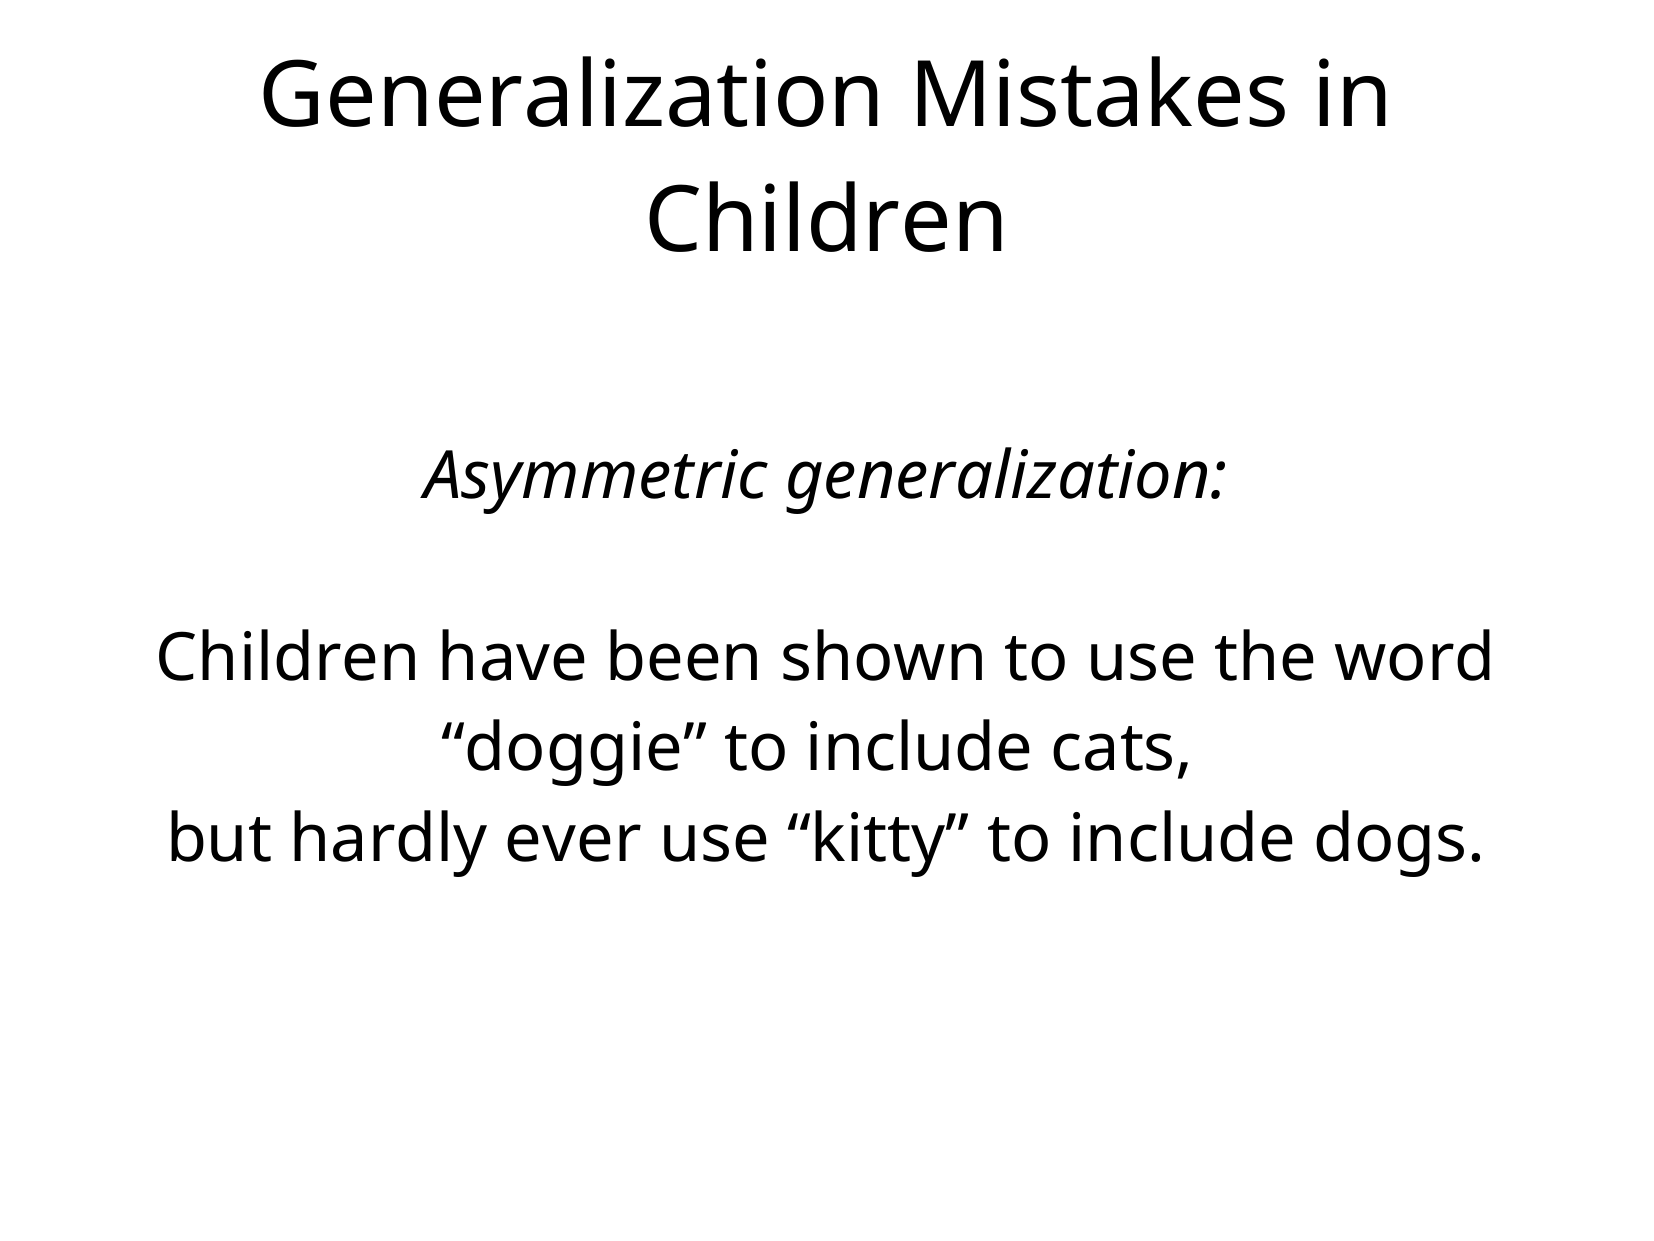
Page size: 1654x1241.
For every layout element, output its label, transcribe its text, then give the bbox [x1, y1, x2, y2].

title Generalization Mistakes in Children [82, 49, 1571, 257]
subtitle Asymmetric generalization: Children have been shown to use the word “doggie” to include cats, but hardly ever use “kitty” to include dogs. [82, 297, 1571, 1102]
